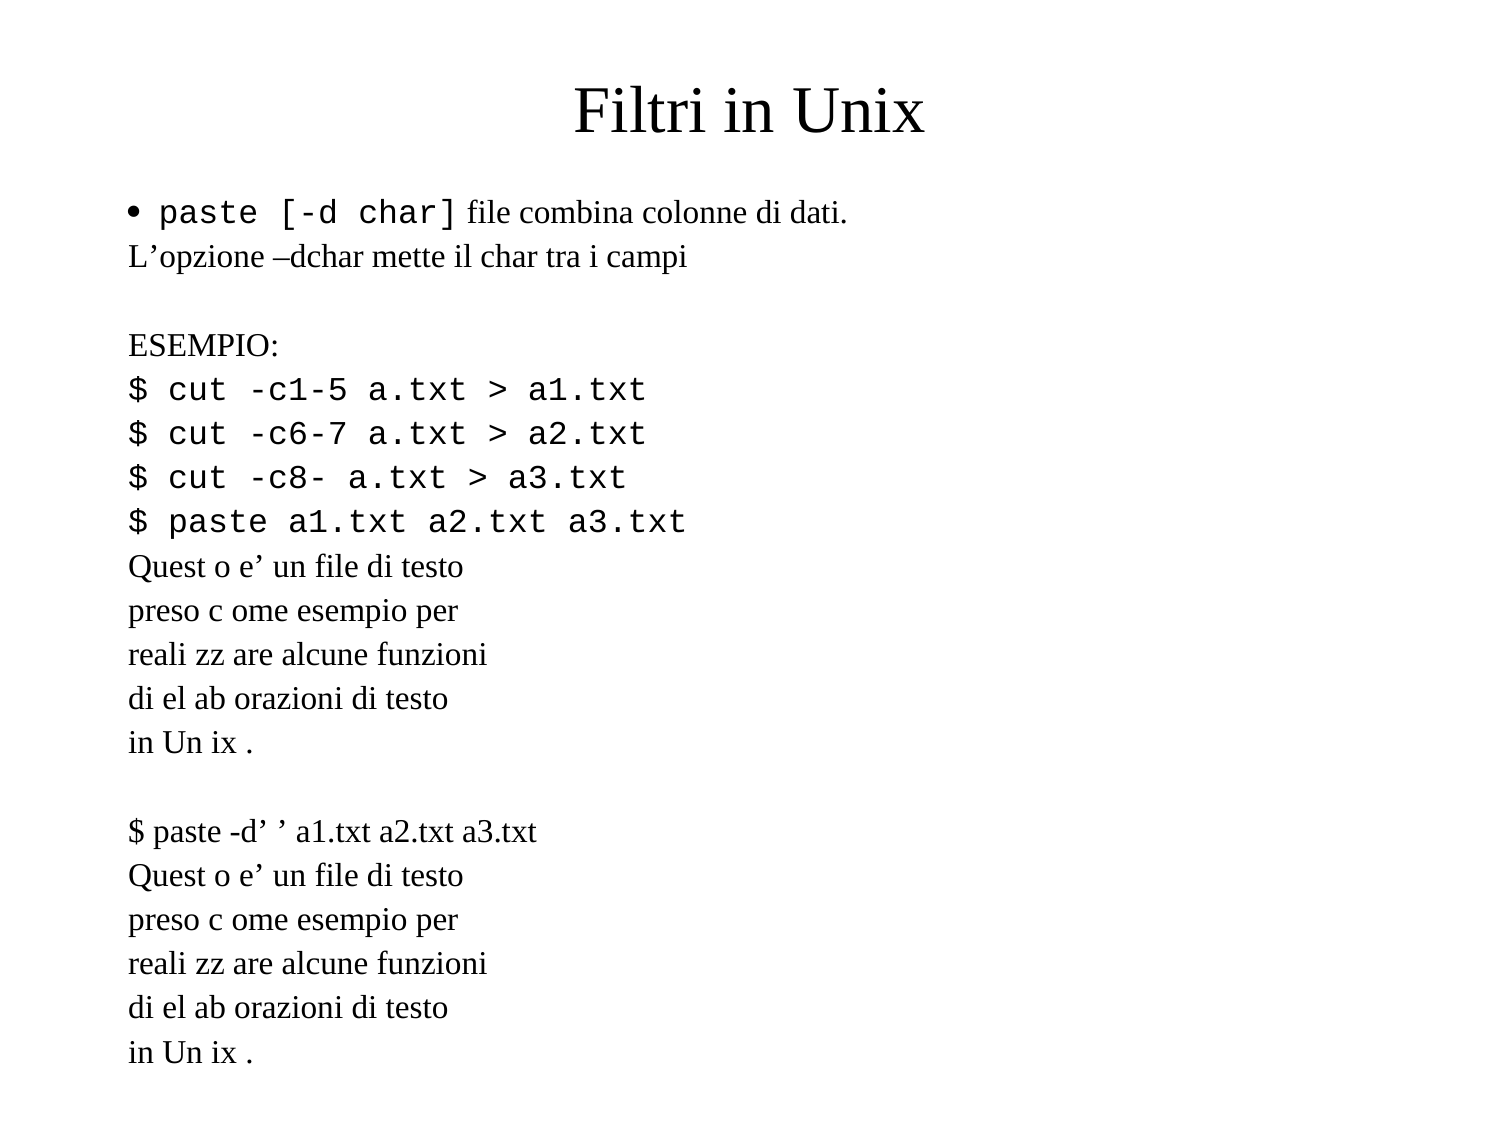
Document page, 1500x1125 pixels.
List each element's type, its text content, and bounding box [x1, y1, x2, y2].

title Filtri in Unix [112, 12, 1388, 187]
list  paste [-d char] file combina colonne di dati. L’opzione –dchar mette il char tra i campi ESEMPIO: $ cut -c1-5 a.txt > a1.txt $ cut -c6-7 a.txt > a2.txt $ cut -c8- a.txt > a3.txt $ paste a1.txt a2.txt a3.txt Quest o e’ un file di testo preso c ome esempio per reali zz are alcune funzioni di el ab orazioni di testo in Un ix . $ paste -d’ ’ a1.txt a2.txt a3.txt Quest o e’ un file di testo preso c ome esempio per reali zz are alcune funzioni di el ab orazioni di testo in Un ix . [112, 187, 1388, 1080]
